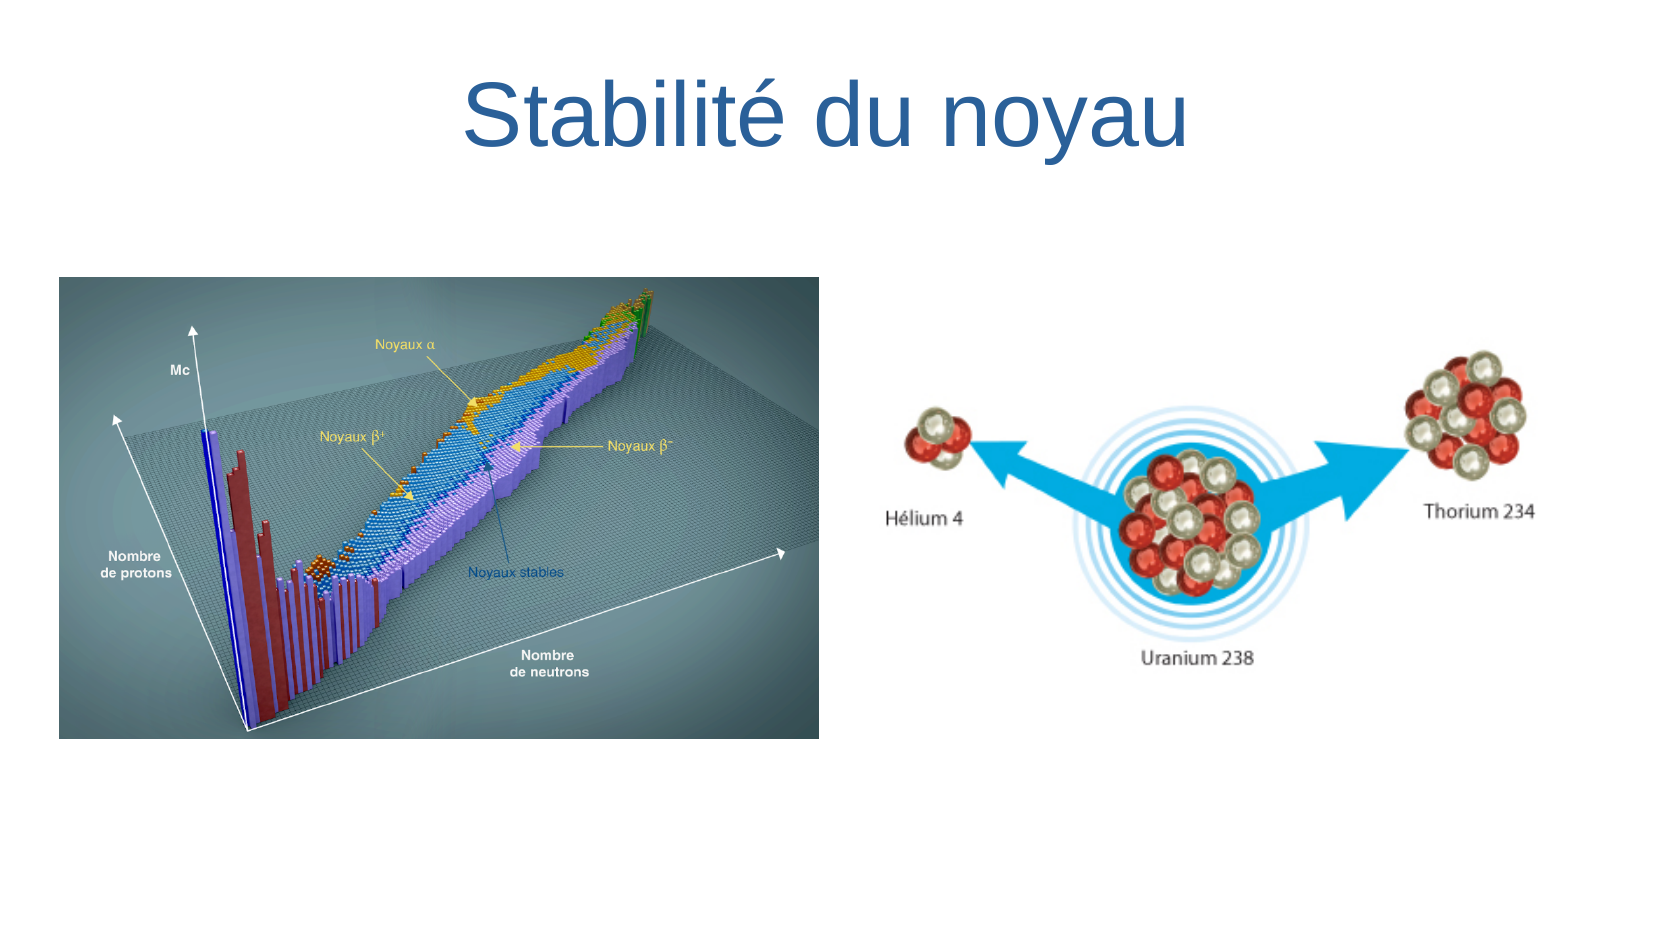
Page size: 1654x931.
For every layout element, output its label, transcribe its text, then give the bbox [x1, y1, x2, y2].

picture [866, 324, 1565, 709]
title Stabilité du noyau [82, 37, 1571, 193]
picture [59, 277, 819, 739]
